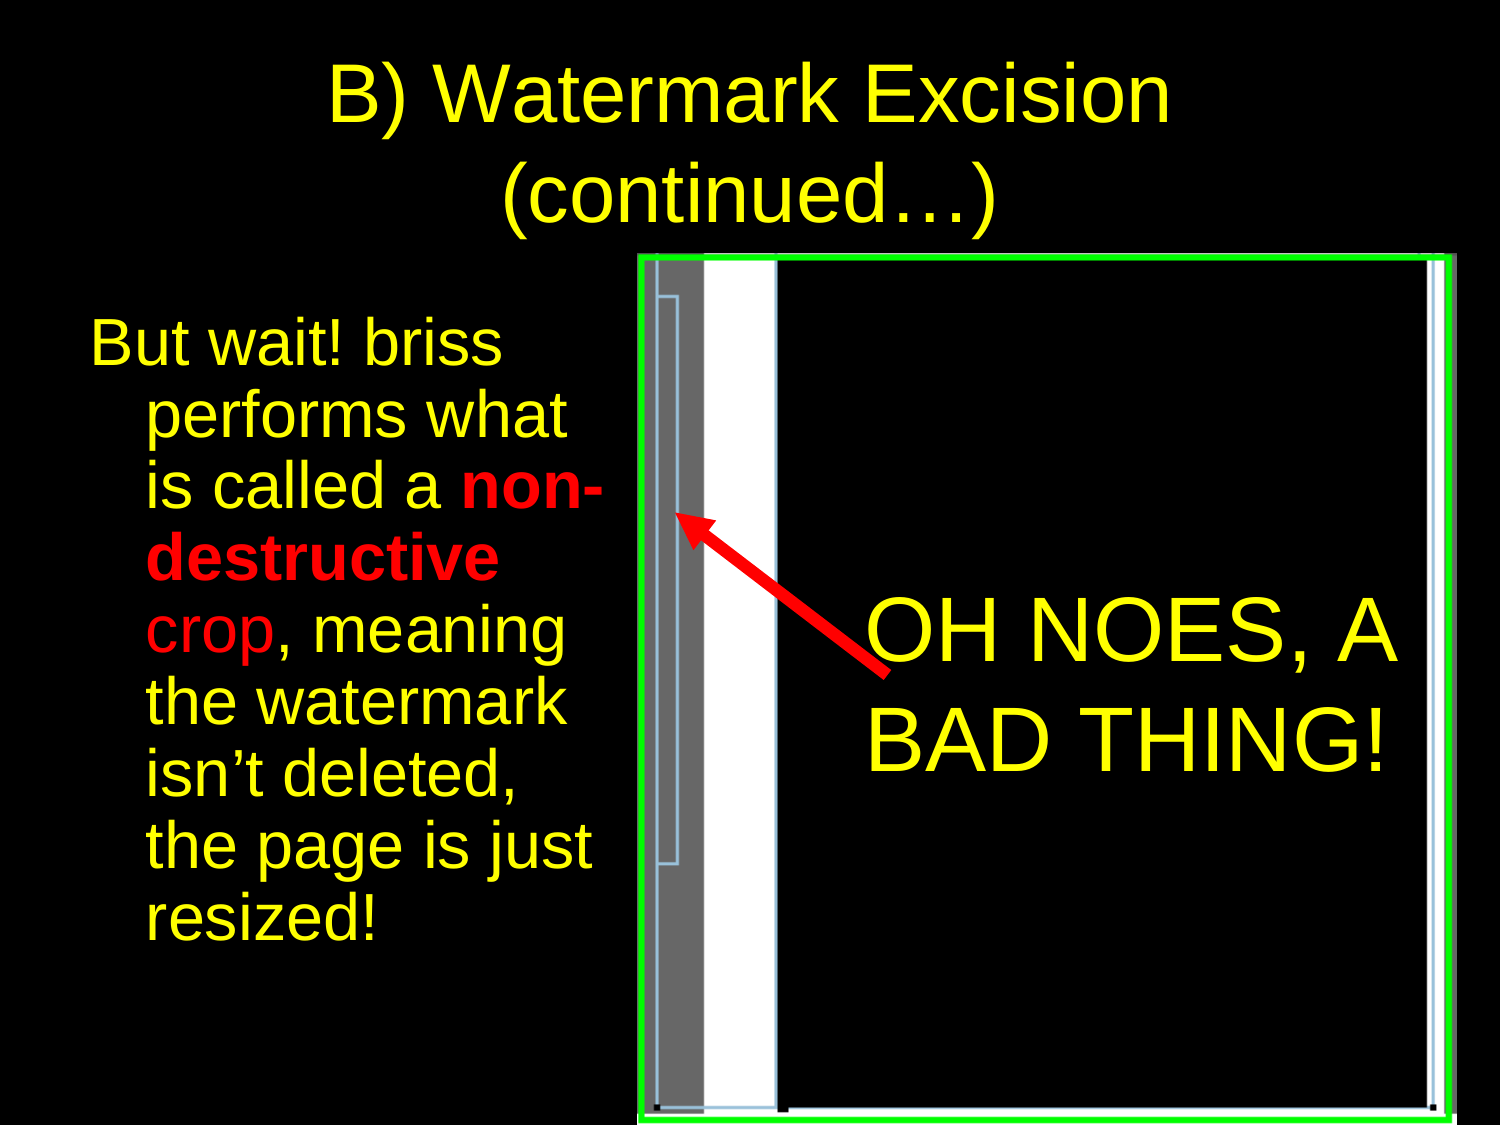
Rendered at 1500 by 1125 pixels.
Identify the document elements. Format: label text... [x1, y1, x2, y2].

text_box OH NOES, A BAD THING! [849, 562, 1426, 798]
title B) Watermark Excision (continued…) [75, 31, 1426, 247]
picture [637, 253, 1457, 1125]
list But wait! briss performs what is called a non-destructive crop, meaning the watermark isn’t deleted, the page is just resized! [74, 299, 625, 1005]
